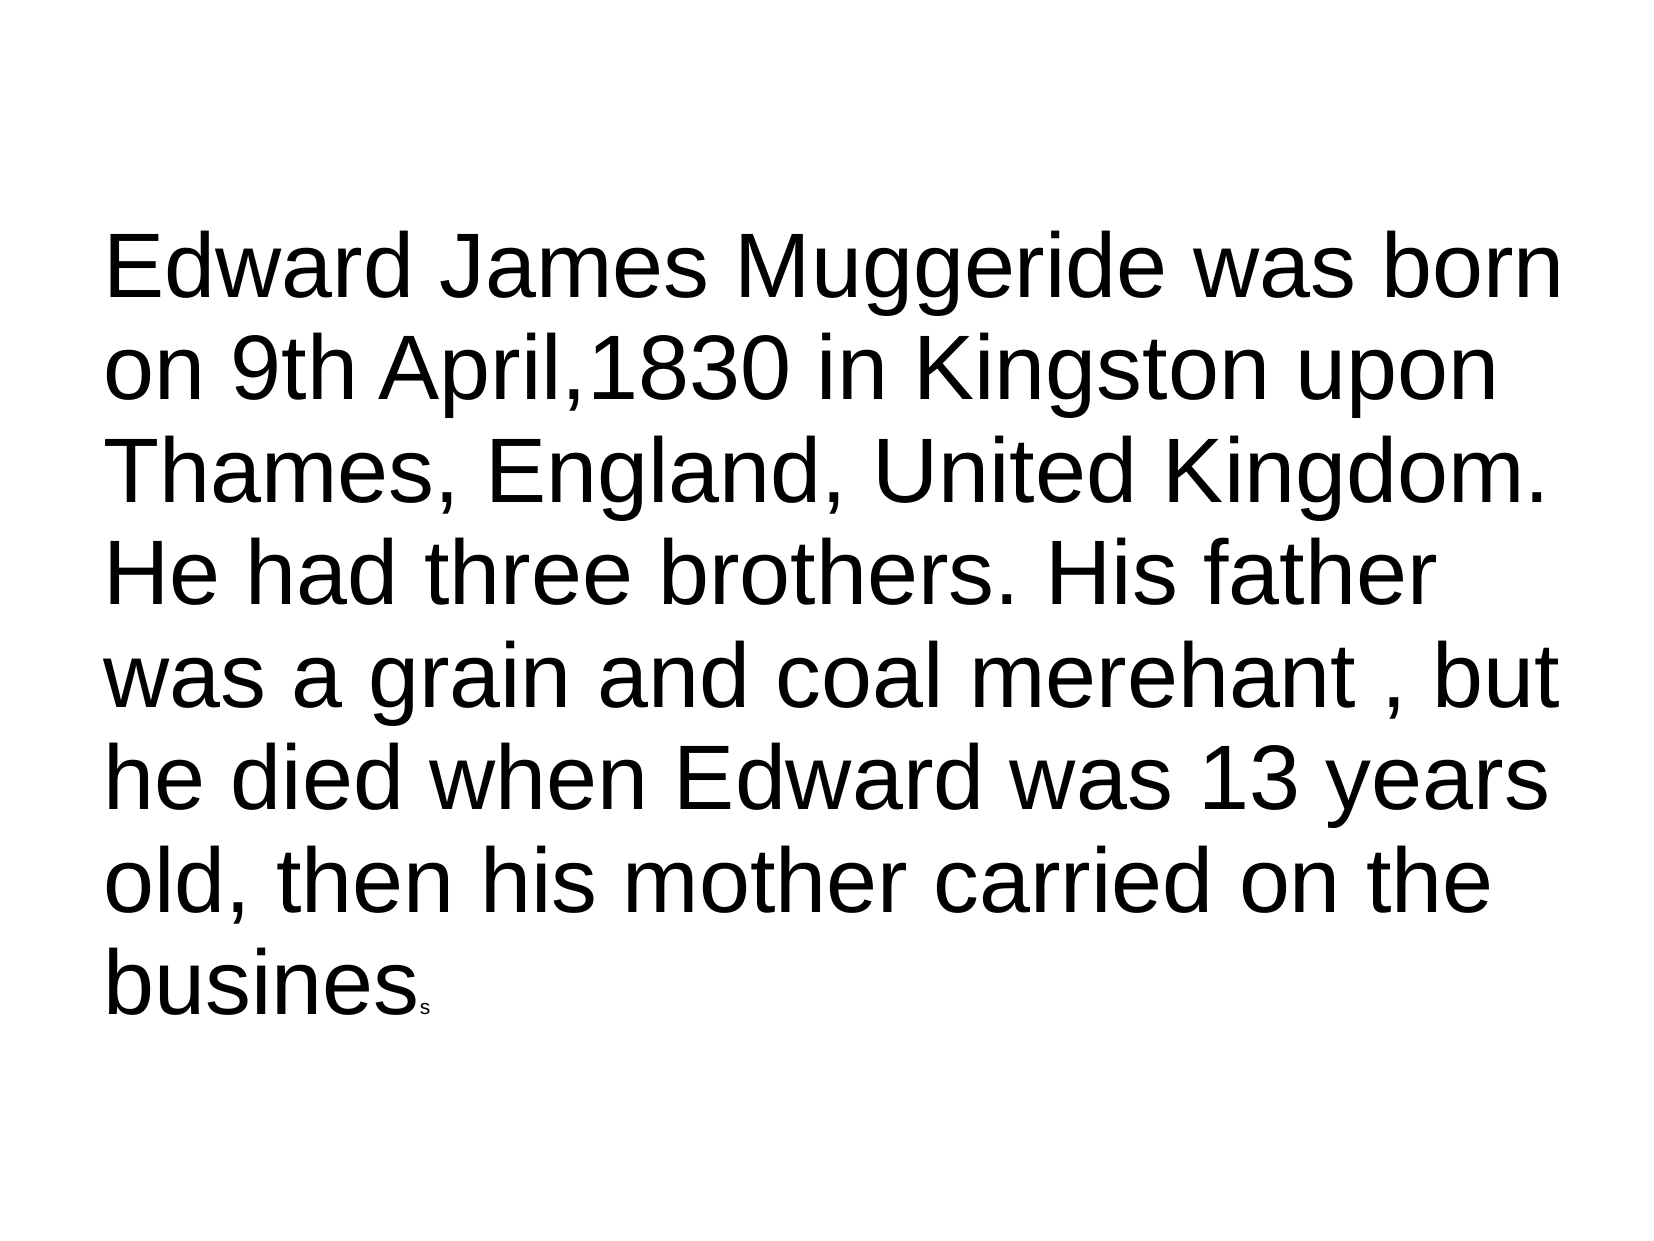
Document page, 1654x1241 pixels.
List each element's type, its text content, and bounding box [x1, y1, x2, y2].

text_box Edward James Muggeride was born on 9th April,1830 in Kingston upon Thames, England, United Kingdom. He had three brothers. His father was a grain and coal merehant , but he died when Edward was 13 years old, then his mother carried on the business [88, 206, 1625, 1090]
